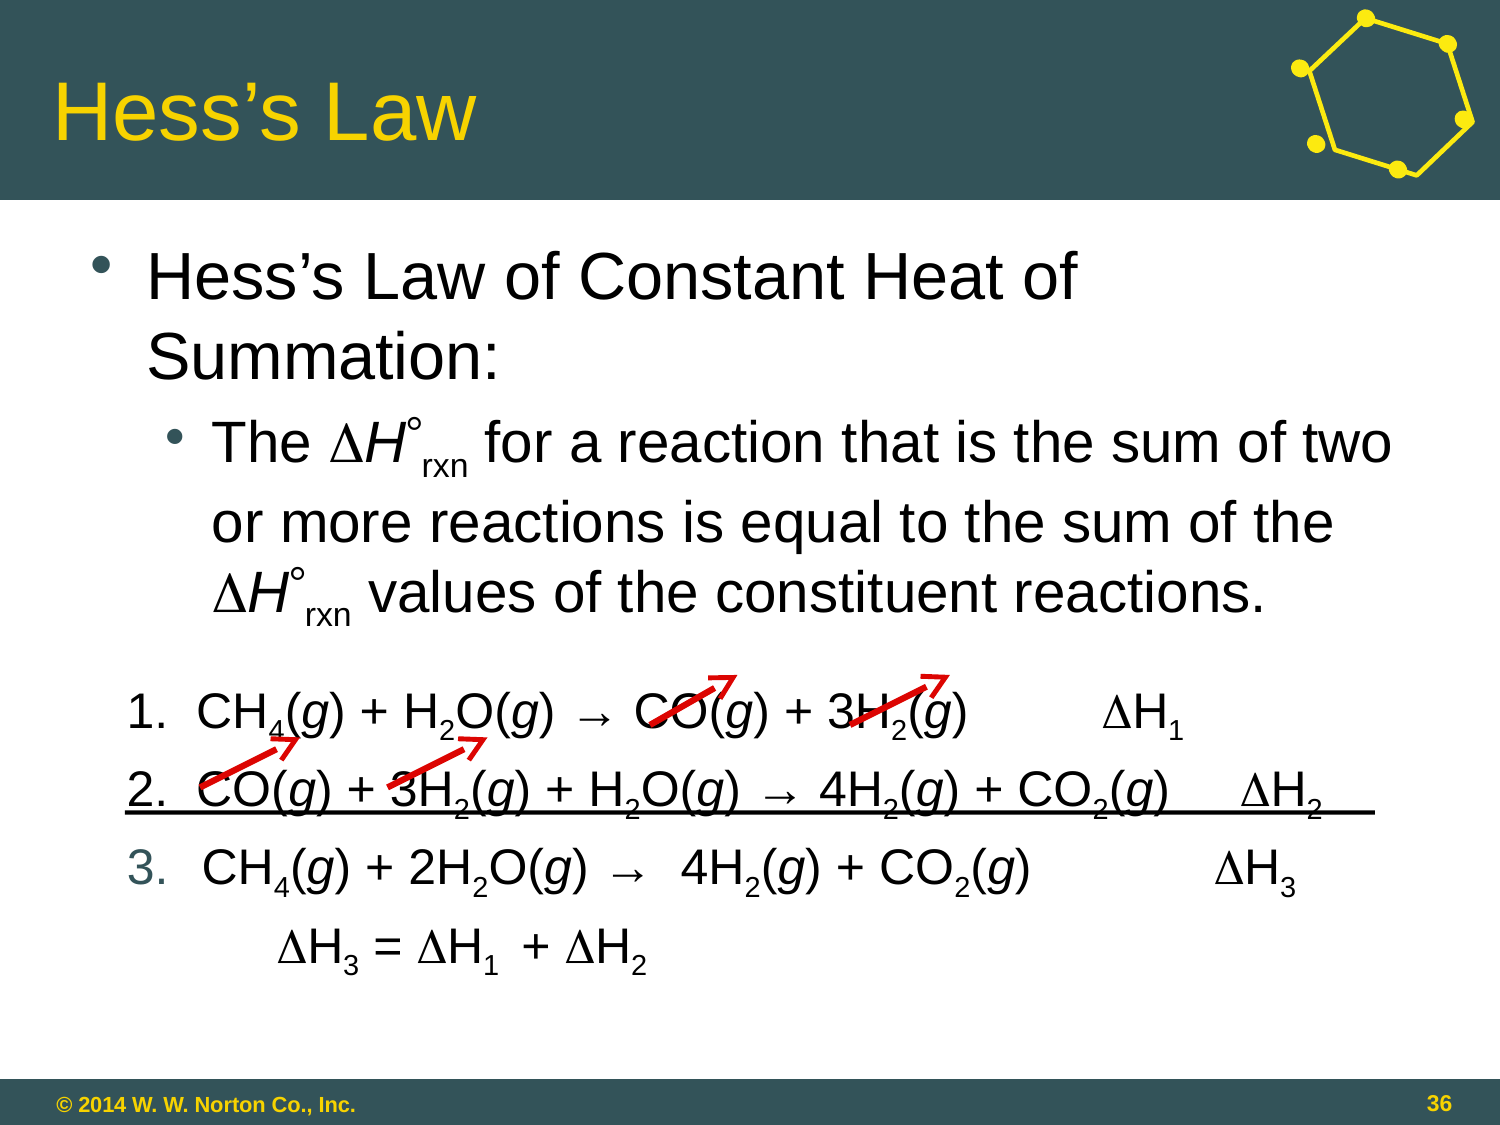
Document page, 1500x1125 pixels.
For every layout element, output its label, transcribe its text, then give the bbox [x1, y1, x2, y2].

slide_number <number> [1408, 1085, 1468, 1120]
title Hess’s Law [37, 19, 1118, 195]
list Hess’s Law of Constant Heat of Summation: The Hrxn for a reaction that is the sum of two or more reactions is equal to the sum of the Hrxn values of the constituent reactions. 1. CH4(g) + H2O(g) → CO(g) + 3H2(g) H1 2. CO(g) + 3H2(g) + H2O(g) → 4H2(g) + CO2(g) H2 CH4(g) + 2H2O(g) → 4H2(g) + CO2(g) H3 H3 = H1 + H2 [75, 224, 1425, 925]
